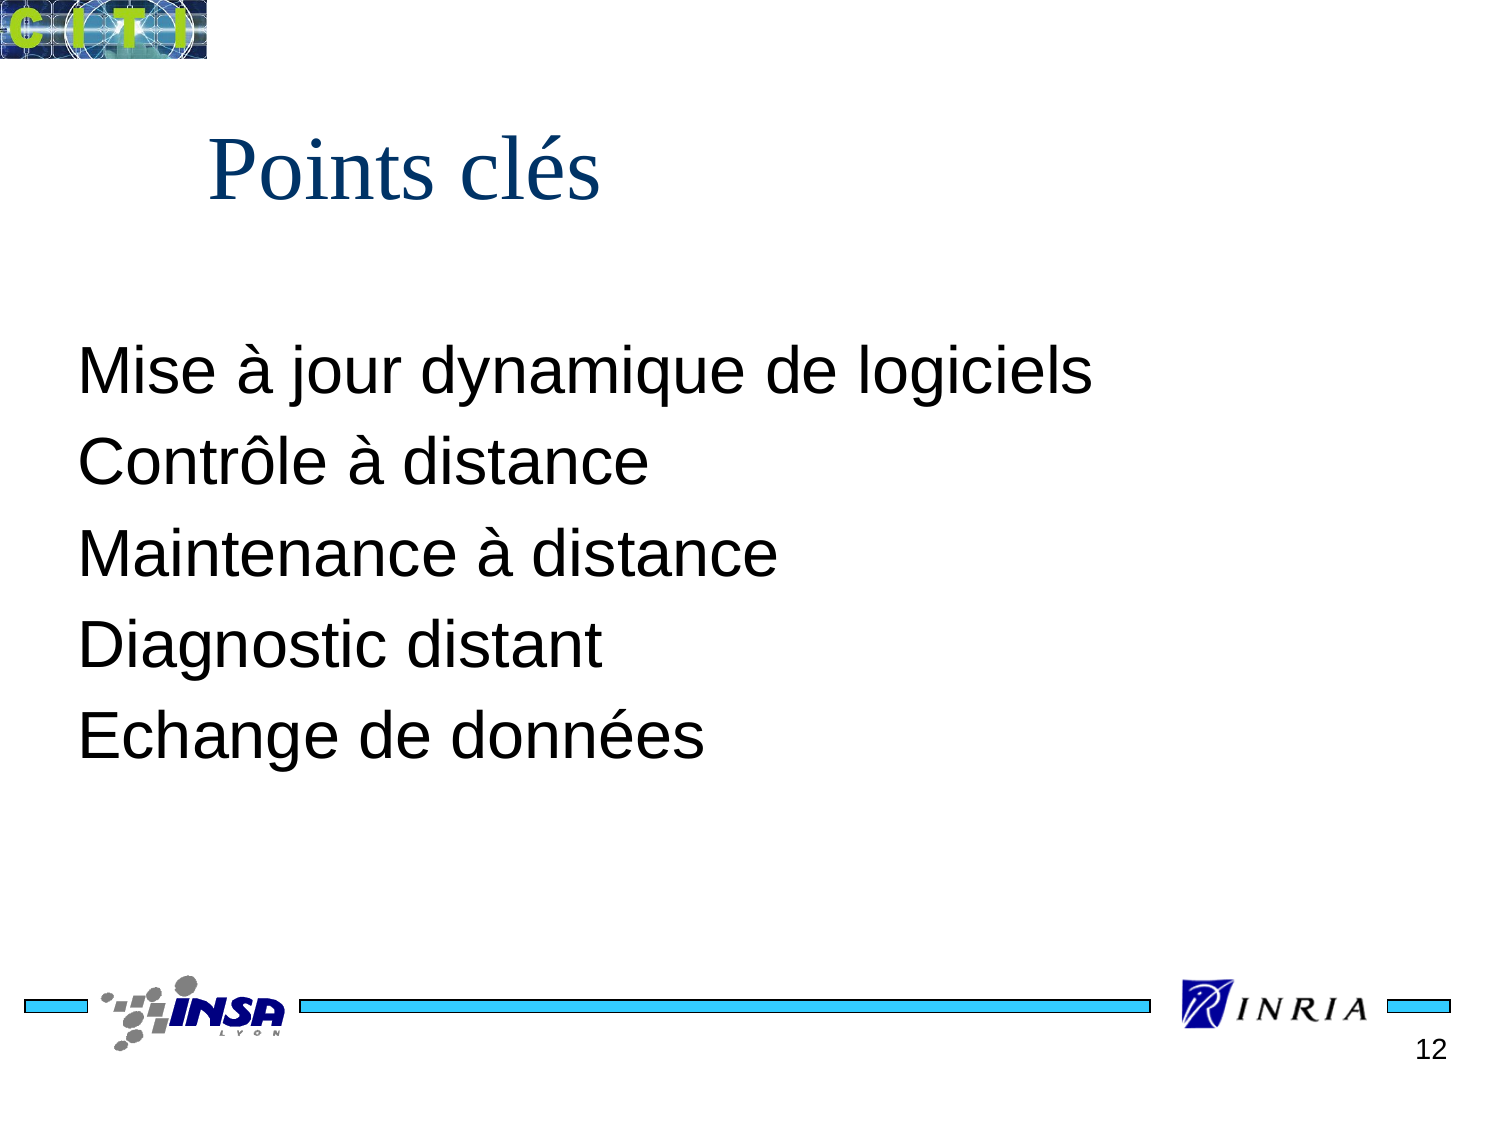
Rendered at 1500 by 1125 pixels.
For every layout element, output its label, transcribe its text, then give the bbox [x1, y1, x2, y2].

picture [1175, 1001, 1375, 1032]
list Mise à jour dynamique de logiciels Contrôle à distance Maintenance à distance Diagnostic distant Echange de données [62, 324, 1468, 1001]
title Points clés [192, 74, 1468, 263]
picture [0, 0, 207, 59]
